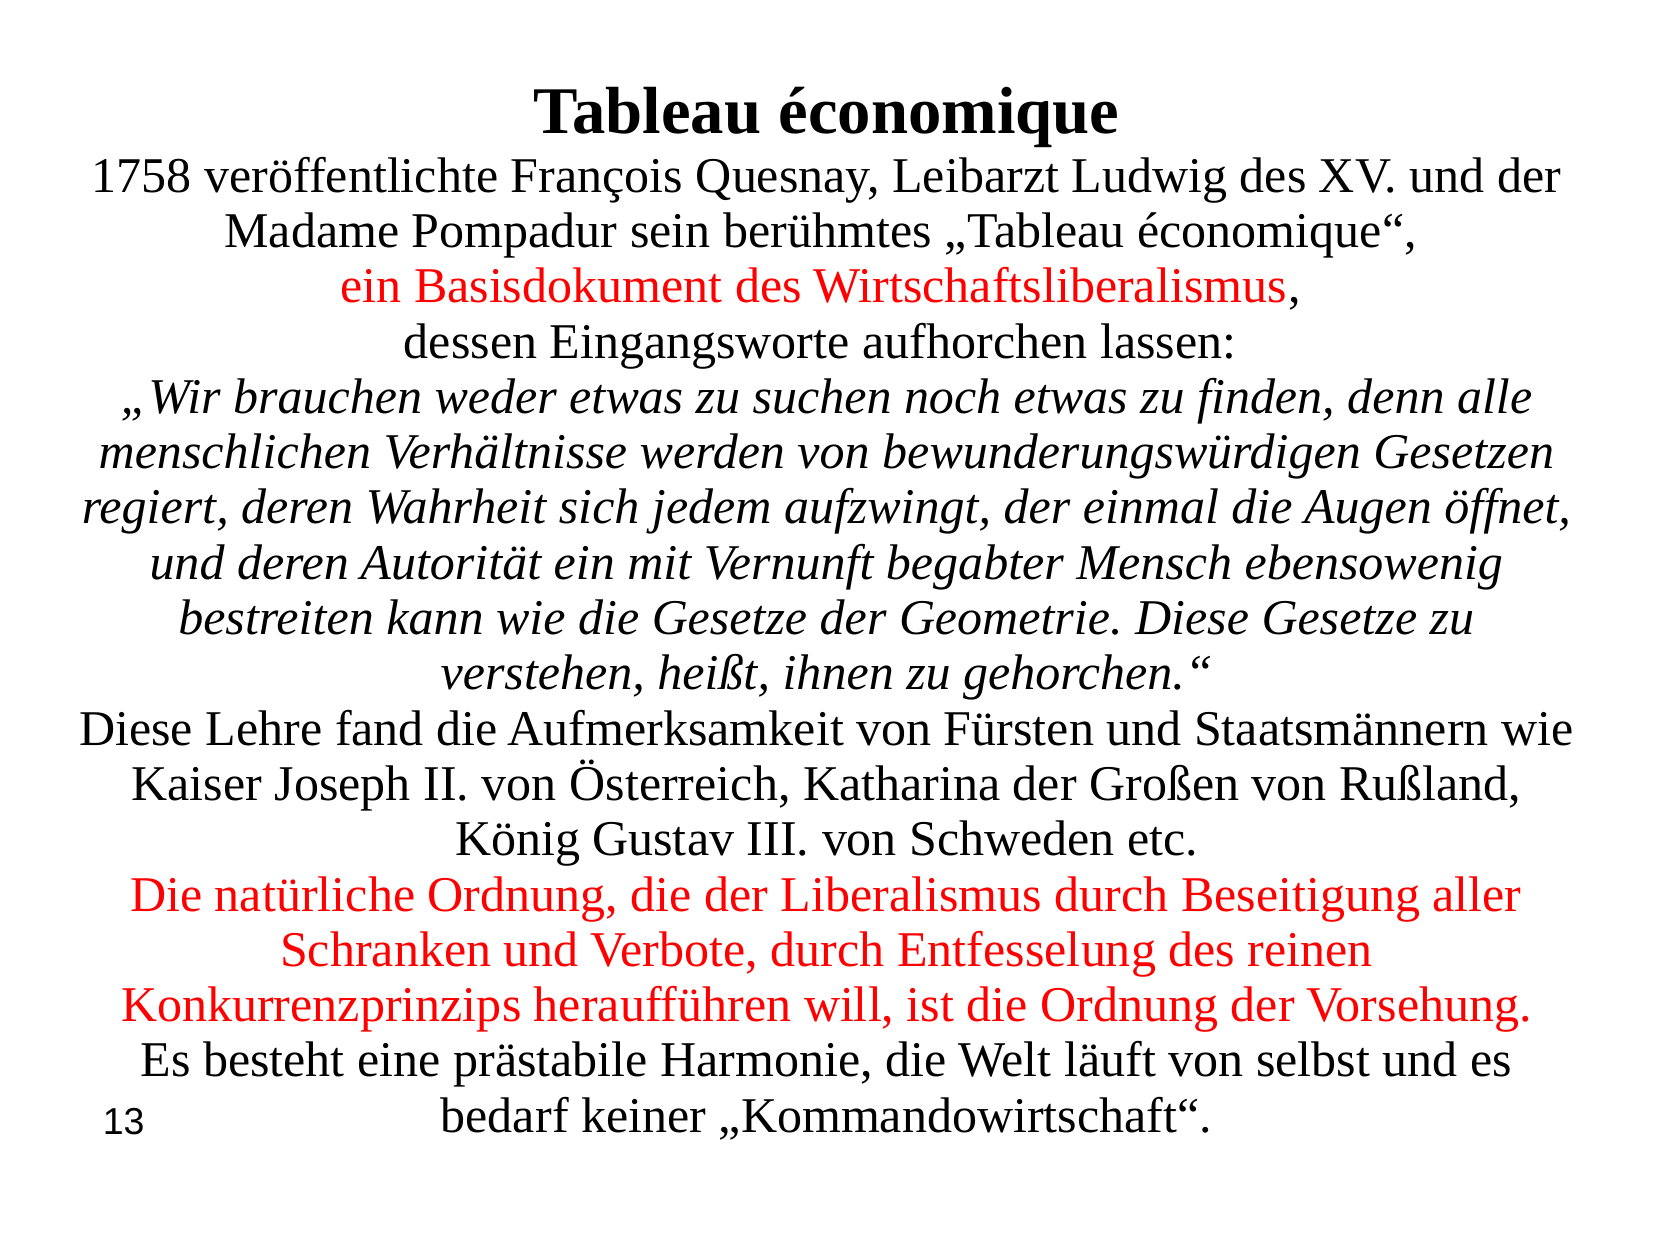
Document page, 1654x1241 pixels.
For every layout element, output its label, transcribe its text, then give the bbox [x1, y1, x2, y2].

text_box <Nummer> [88, 1093, 306, 1164]
text_box Tableau économique 1758 veröffentlichte François Quesnay, Leibarzt Ludwig des XV. und der Madame Pompadur sein berühmtes „Tableau économique“, ein Basisdokument des Wirtschaftsliberalismus, dessen Eingangsworte aufhorchen lassen: „Wir brauchen weder etwas zu suchen noch etwas zu finden, denn alle menschlichen Verhältnisse werden von bewunderungswürdigen Gesetzen regiert, deren Wahrheit sich jedem aufzwingt, der einmal die Augen öffnet, und deren Autorität ein mit Vernunft begabter Mensch ebensowenig bestreiten kann wie die Gesetze der Geometrie. Diese Gesetze zu verstehen, heißt, ihnen zu gehorchen.“ Diese Lehre fand die Aufmerksamkeit von Fürsten und Staatsmännern wie Kaiser Joseph II. von Österreich, Katharina der Großen von Rußland, König Gustav III. von Schweden etc. Die natürliche Ordnung, die der Liberalismus durch Beseitigung aller Schranken und Verbote, durch Entfesselung des reinen Konkurrenzprinzips heraufführen will, ist die Ordnung der Vorsehung. Es besteht eine prästabile Harmonie, die Welt läuft von selbst und es bedarf keiner „Kommandowirtschaft“. [59, 66, 1595, 1151]
